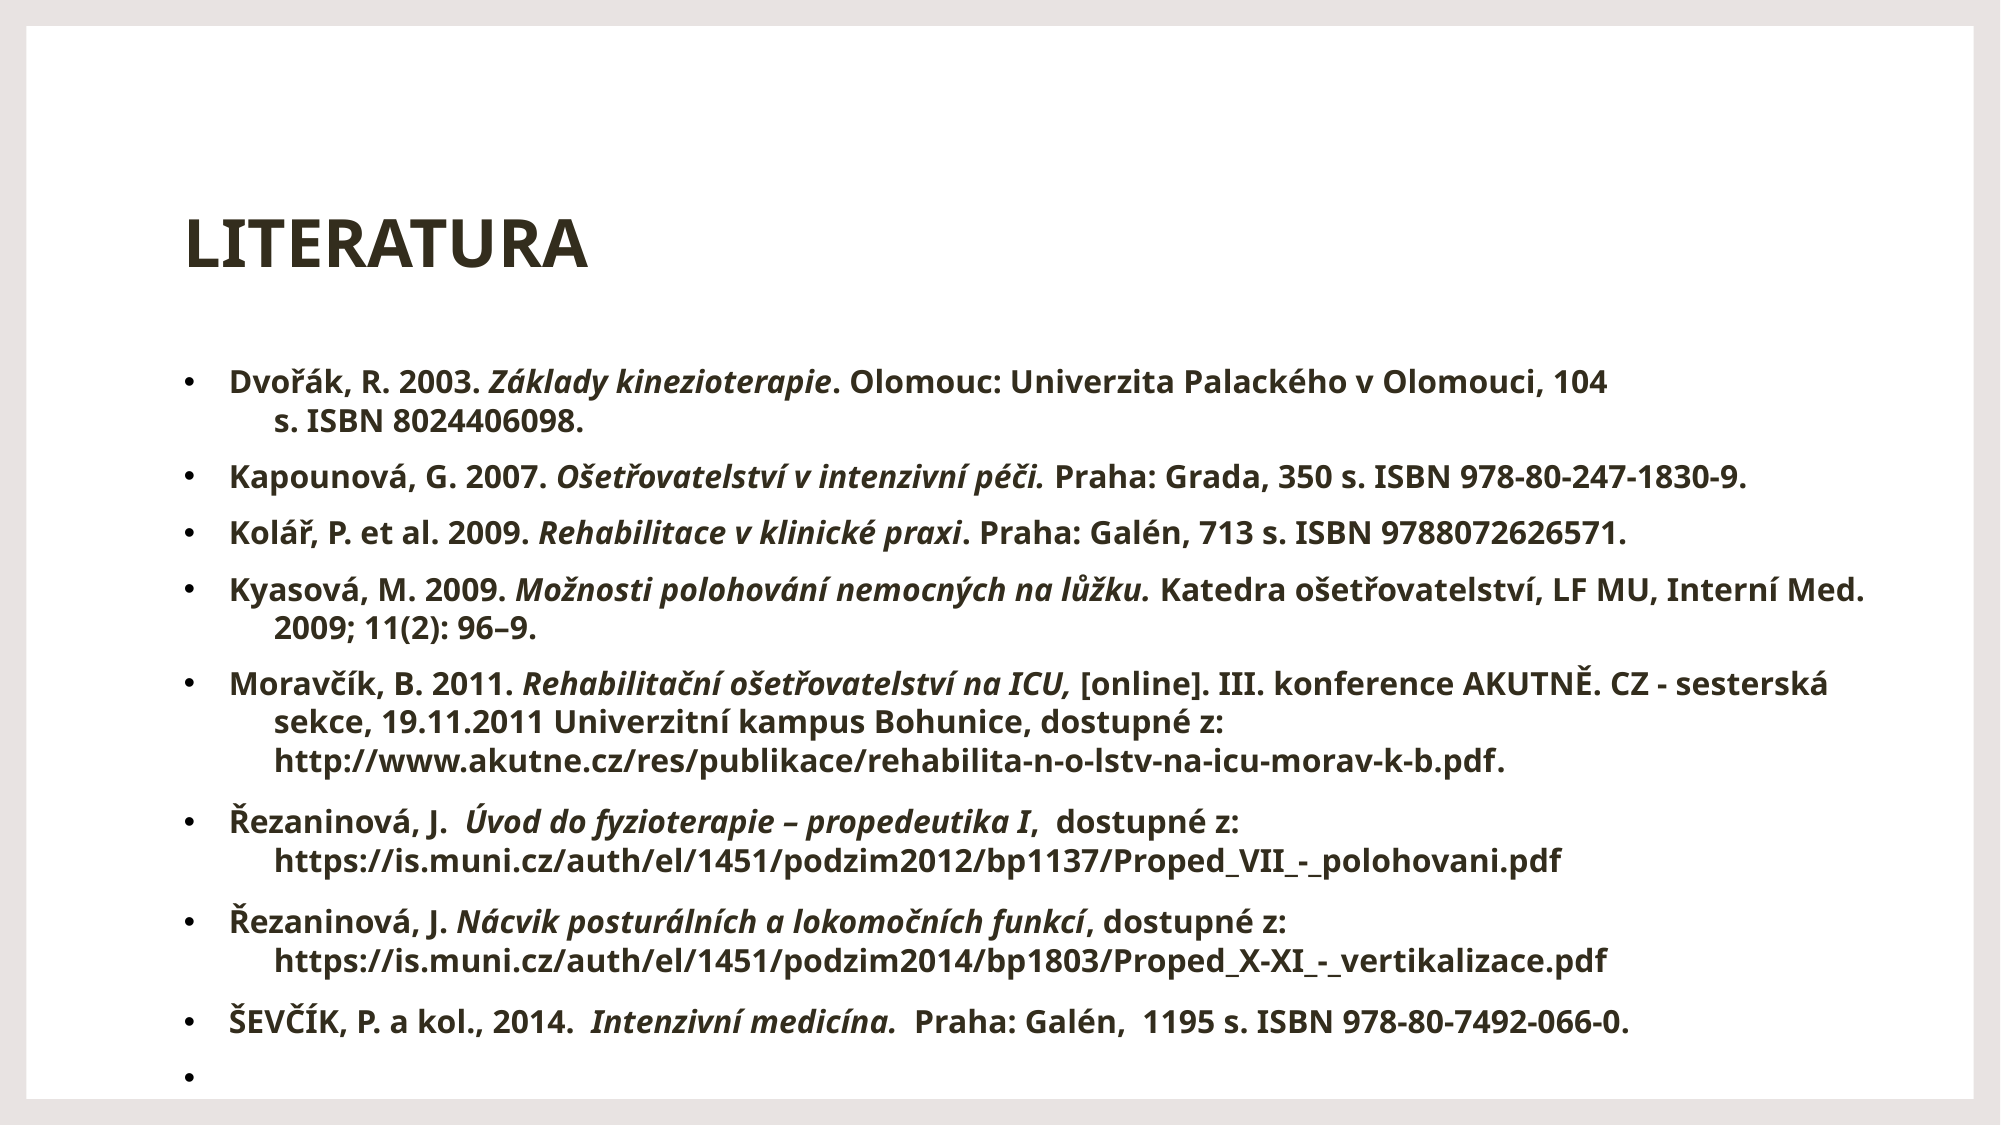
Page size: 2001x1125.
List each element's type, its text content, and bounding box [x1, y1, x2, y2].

list Dvořák, R. 2003. Základy kinezioterapie. Olomouc: Univerzita Palackého v Olomouci, 104 s. ISBN 8024406098. Kapounová, G. 2007. Ošetřovatelství v intenzivní péči. Praha: Grada, 350 s. ISBN 978-80-247-1830-9. Kolář, P. et al. 2009. Rehabilitace v klinické praxi. Praha: Galén, 713 s. ISBN 9788072626571. Kyasová, M. 2009. Možnosti polohování nemocných na lůžku. Katedra ošetřovatelství, LF MU, Interní Med. 2009; 11(2): 96–9. Moravčík, B. 2011. Rehabilitační ošetřovatelství na ICU, [online]. III. konference AKUTNĚ. CZ - sesterská sekce, 19.11.2011 Univerzitní kampus Bohunice, dostupné z: http://www.akutne.cz/res/publikace/rehabilita-n-o-lstv-na-icu-morav-k-b.pdf. Řezaninová, J. Úvod do fyzioterapie – propedeutika I, dostupné z: https://is.muni.cz/auth/el/1451/podzim2012/bp1137/Proped_VII_-_polohovani.pdf Řezaninová, J. Nácvik posturálních a lokomočních funkcí, dostupné z: https://is.muni.cz/auth/el/1451/podzim2014/bp1803/Proped_X-XI_-_vertikalizace.pdf ŠEVČÍK, P. a kol., 2014. Intenzivní medicína. Praha: Galén, 1195 s. ISBN 978-80-7492-066-0. [168, 354, 1899, 1052]
title LITERATURA [168, 118, 1832, 288]
